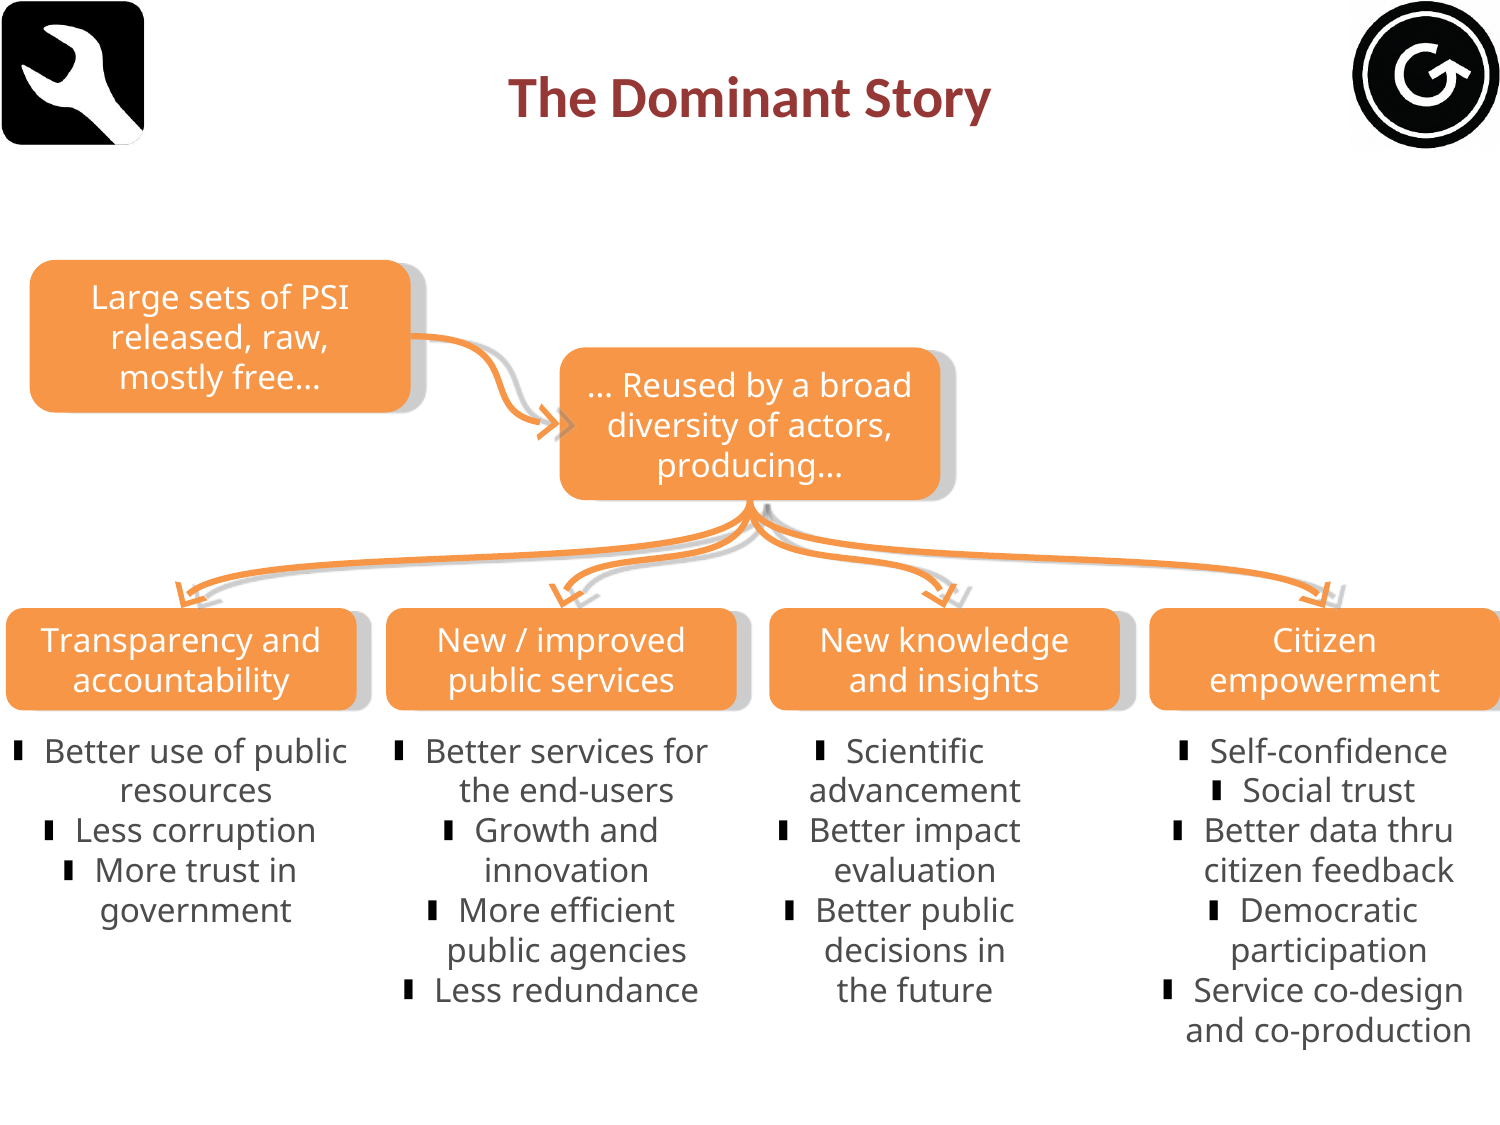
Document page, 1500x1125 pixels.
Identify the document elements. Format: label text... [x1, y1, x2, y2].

picture [0, 0, 146, 147]
text_box Citizen empowerment [1149, 608, 1500, 711]
text_box Better use of public resources Less corruption More trust in government [0, 722, 364, 938]
picture [1351, 0, 1500, 150]
text_box Better services for the end-users Growth and innovation More efficient public agencies Less redundance [380, 722, 724, 1017]
title The Dominant Story [150, 0, 1351, 188]
text_box … Reused by a broad diversity of actors, producing… [559, 347, 941, 501]
text_box Scientific advancement Better impact evaluation Better public decisions in the future [764, 722, 1037, 1017]
text_box Transparency and accountability [5, 608, 357, 711]
text_box New / improved public services [386, 608, 737, 711]
text_box Self-confidence Social trust Better data thru citizen feedback Democratic participation Service co-design and co-production [1140, 722, 1488, 1057]
text_box Large sets of PSI released, raw, mostly free… [29, 259, 411, 413]
text_box New knowledge and insights [769, 608, 1120, 711]
